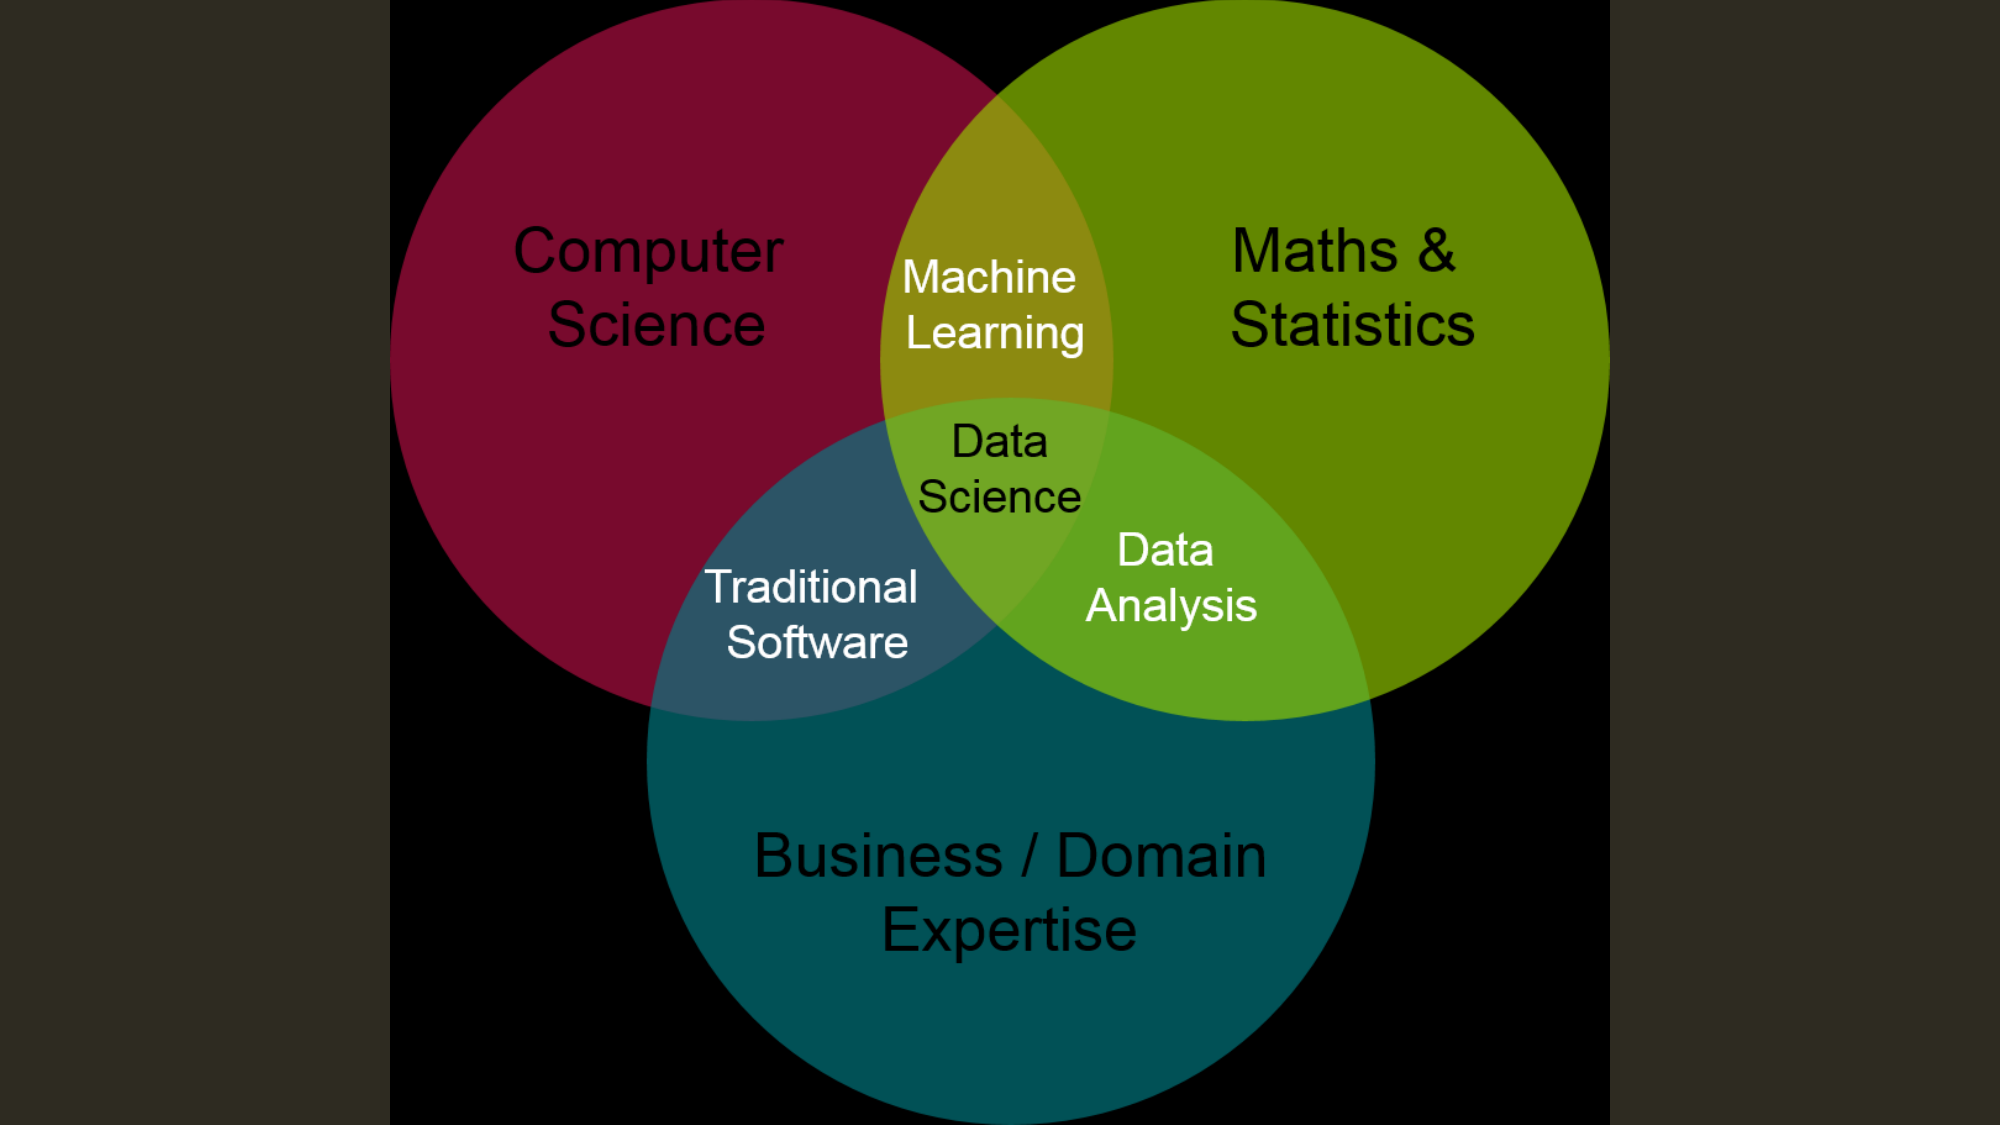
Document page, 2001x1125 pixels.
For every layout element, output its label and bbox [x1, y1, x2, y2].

picture [390, 0, 1610, 1125]
